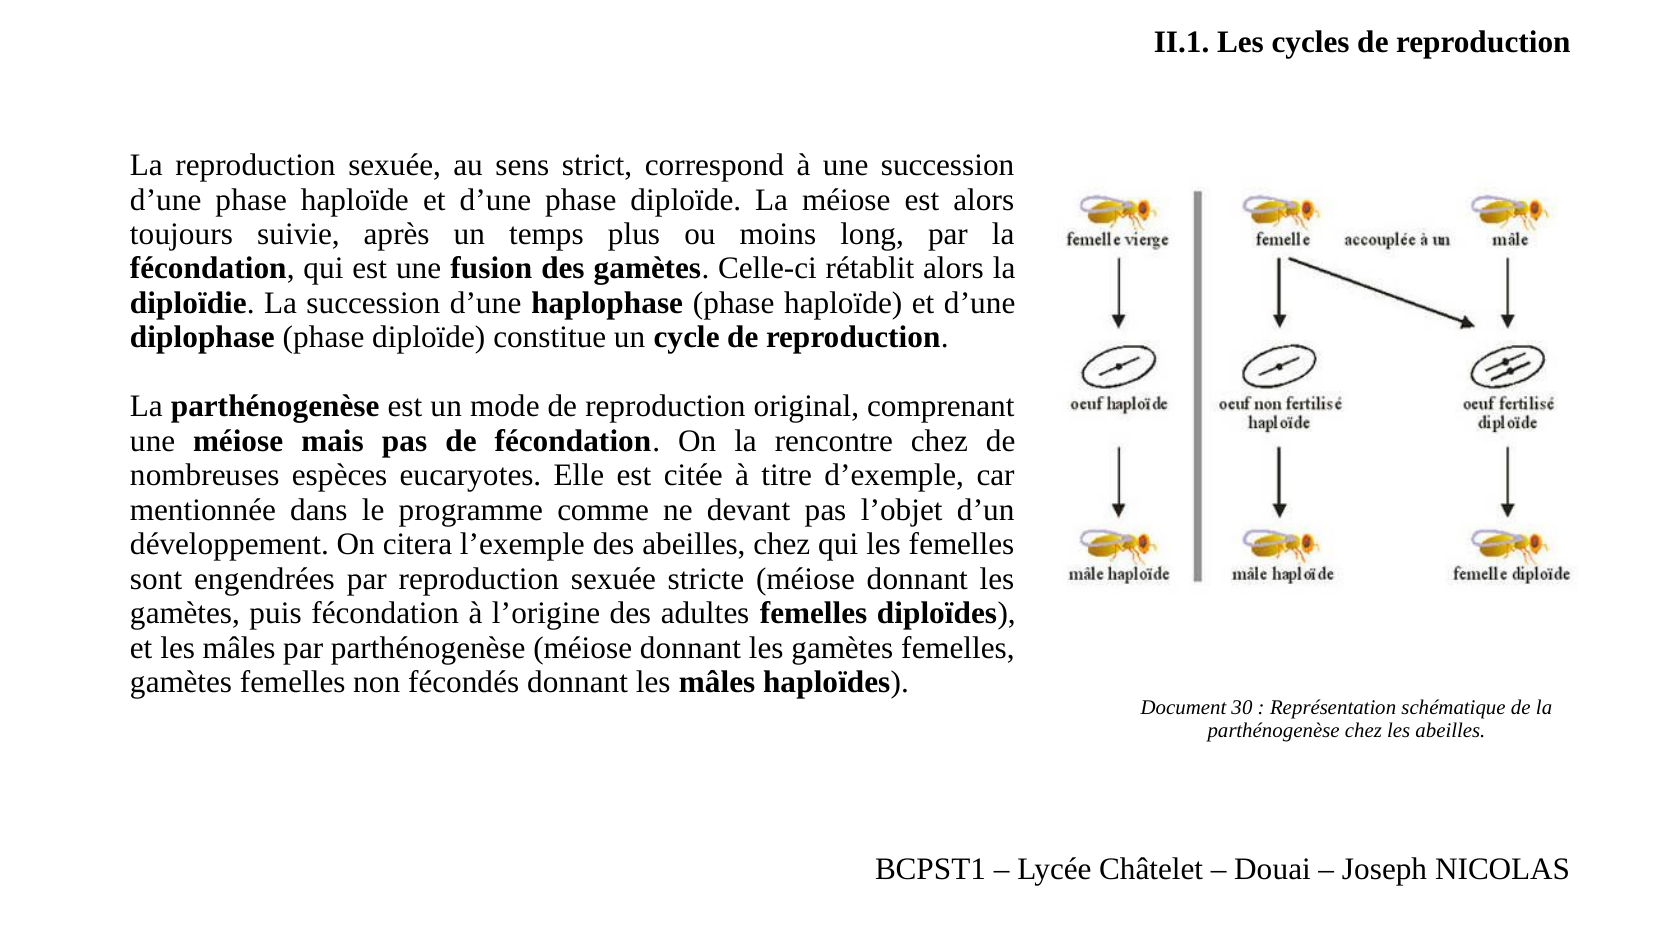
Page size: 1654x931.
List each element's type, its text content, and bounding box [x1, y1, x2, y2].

text_box Document 30 : Représentation schématique de la parthénogenèse chez les abeilles. [1086, 661, 1607, 777]
text_box II.1. Les cycles de reproduction [165, 5, 1572, 78]
picture [1027, 177, 1601, 603]
text_box La reproduction sexuée, au sens strict, correspond à une succession d’une phase haploïde et d’une phase diploïde. La méiose est alors toujours suivie, après un temps plus ou moins long, par la fécondation, qui est une fusion des gamètes. Celle-ci rétablit alors la diploïdie. La succession d’une haplophase (phase haploïde) et d’une diplophase (phase diploïde) constitue un cycle de reproduction. La parthénogenèse est un mode de reproduction original, comprenant une méiose mais pas de fécondation. On la rencontre chez de nombreuses espèces eucaryotes. Elle est citée à titre d’exemple, car mentionnée dans le programme comme ne devant pas l’objet d’un développement. On citera l’exemple des abeilles, chez qui les femelles sont engendrées par reproduction sexuée stricte (méiose donnant les gamètes, puis fécondation à l’origine des adultes femelles diploïdes), et les mâles par parthénogenèse (méiose donnant les gamètes femelles, gamètes femelles non fécondés donnant les mâles haploïdes). [129, 147, 1016, 735]
text_box BCPST1 – Lycée Châtelet – Douai – Joseph NICOLAS [637, 832, 1571, 905]
